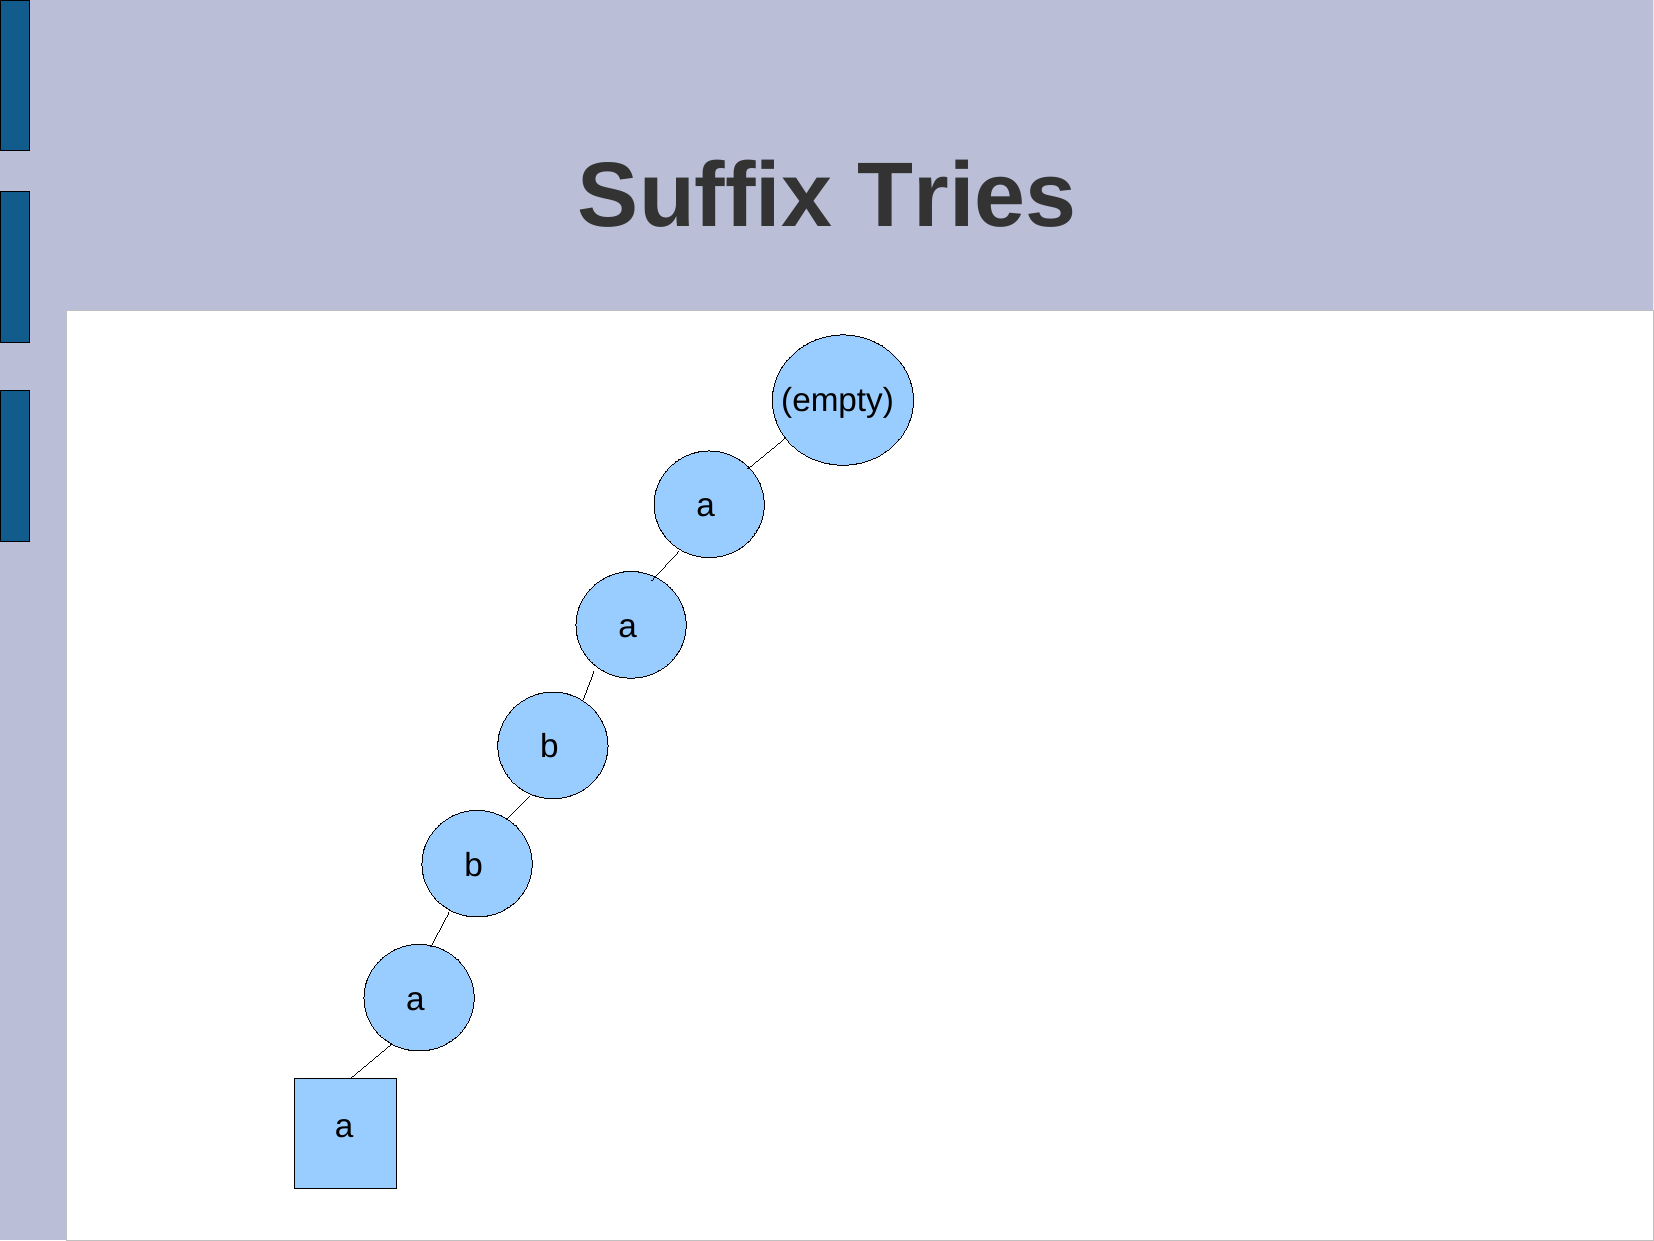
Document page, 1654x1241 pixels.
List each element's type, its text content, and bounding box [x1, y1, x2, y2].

text_box a [618, 607, 653, 645]
text_box b [540, 727, 575, 765]
text_box (empty) [781, 381, 894, 419]
text_box [575, 571, 687, 679]
text_box a [334, 1107, 369, 1145]
text_box [294, 1078, 397, 1189]
text_box [497, 692, 609, 799]
title Suffix Tries [121, 91, 1534, 299]
text_box [363, 944, 475, 1051]
text_box [654, 450, 765, 558]
text_box [772, 334, 914, 466]
text_box a [696, 486, 731, 524]
text_box b [464, 846, 499, 884]
text_box [421, 810, 533, 917]
text_box a [406, 980, 441, 1018]
